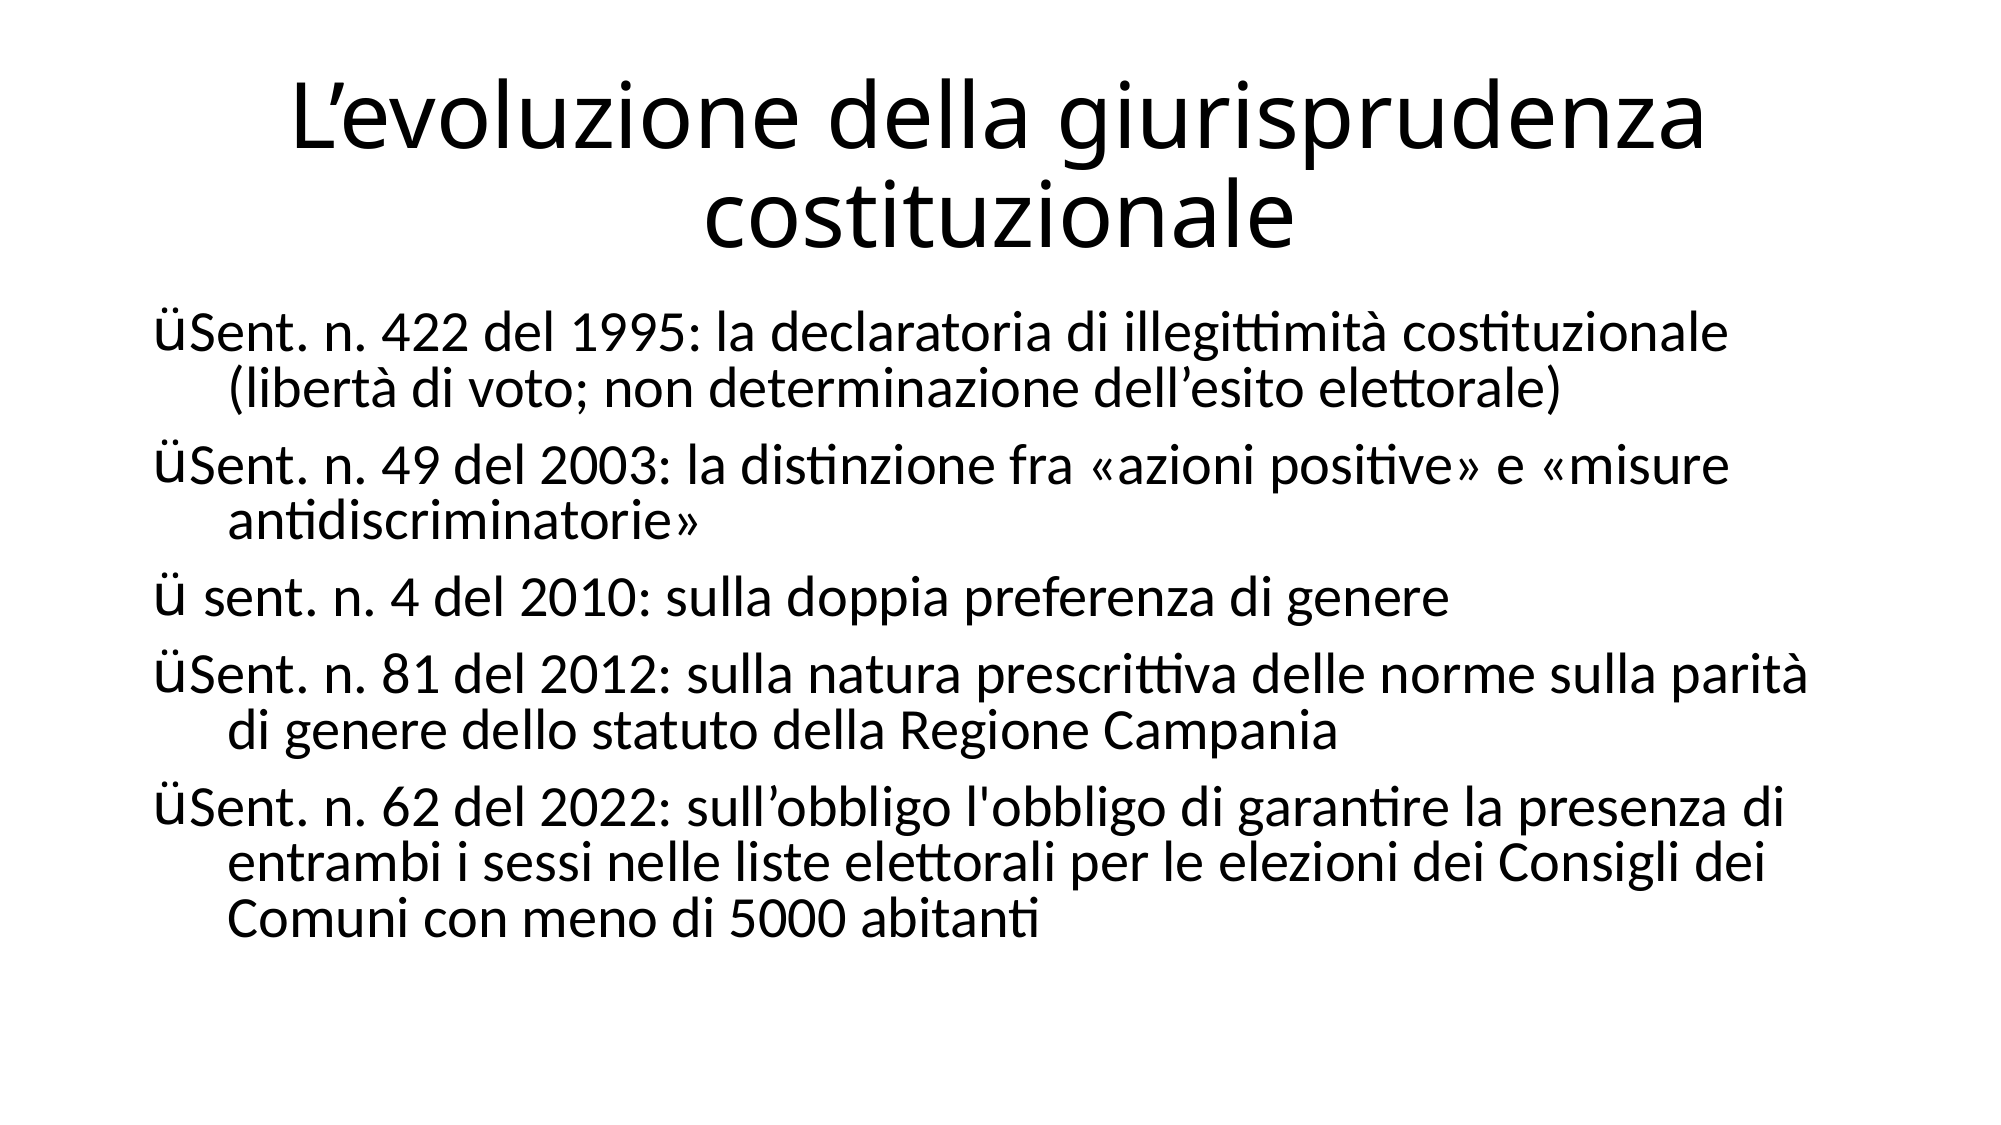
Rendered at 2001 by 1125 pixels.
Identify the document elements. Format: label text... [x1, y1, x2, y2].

title L’evoluzione della giurisprudenza costituzionale [137, 59, 1863, 278]
list Sent. n. 422 del 1995: la declaratoria di illegittimità costituzionale (libertà di voto; non determinazione dell’esito elettorale) Sent. n. 49 del 2003: la distinzione fra «azioni positive» e «misure antidiscriminatorie» sent. n. 4 del 2010: sulla doppia preferenza di genere Sent. n. 81 del 2012: sulla natura prescrittiva delle norme sulla parità di genere dello statuto della Regione Campania Sent. n. 62 del 2022: sull’obbligo l'obbligo di garantire la presenza di entrambi i sessi nelle liste elettorali per le elezioni dei Consigli dei Comuni con meno di 5000 abitanti [137, 299, 1863, 1014]
